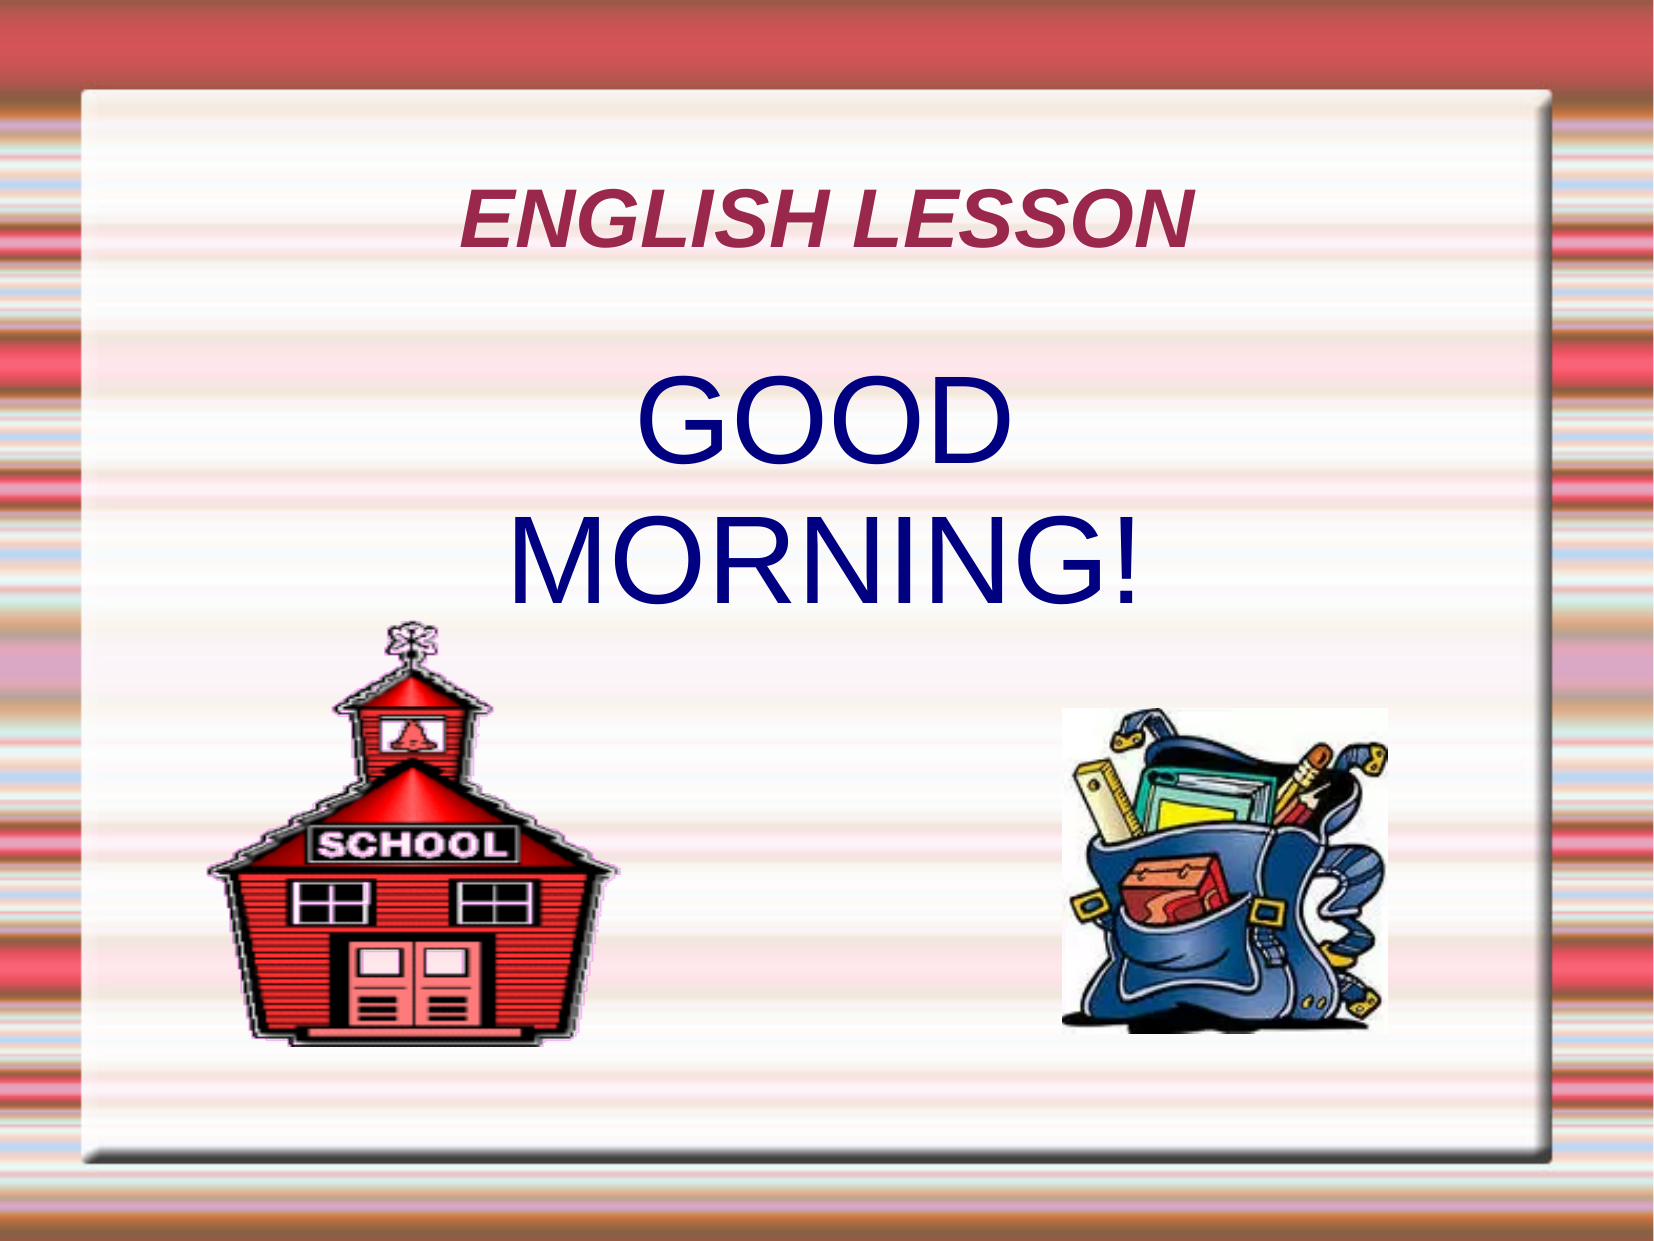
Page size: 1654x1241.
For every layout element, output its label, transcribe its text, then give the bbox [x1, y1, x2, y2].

title ENGLISH LESSON [121, 114, 1534, 322]
list GOOD MORNING! [134, 350, 1516, 1133]
picture [0, 0, 1654, 1241]
